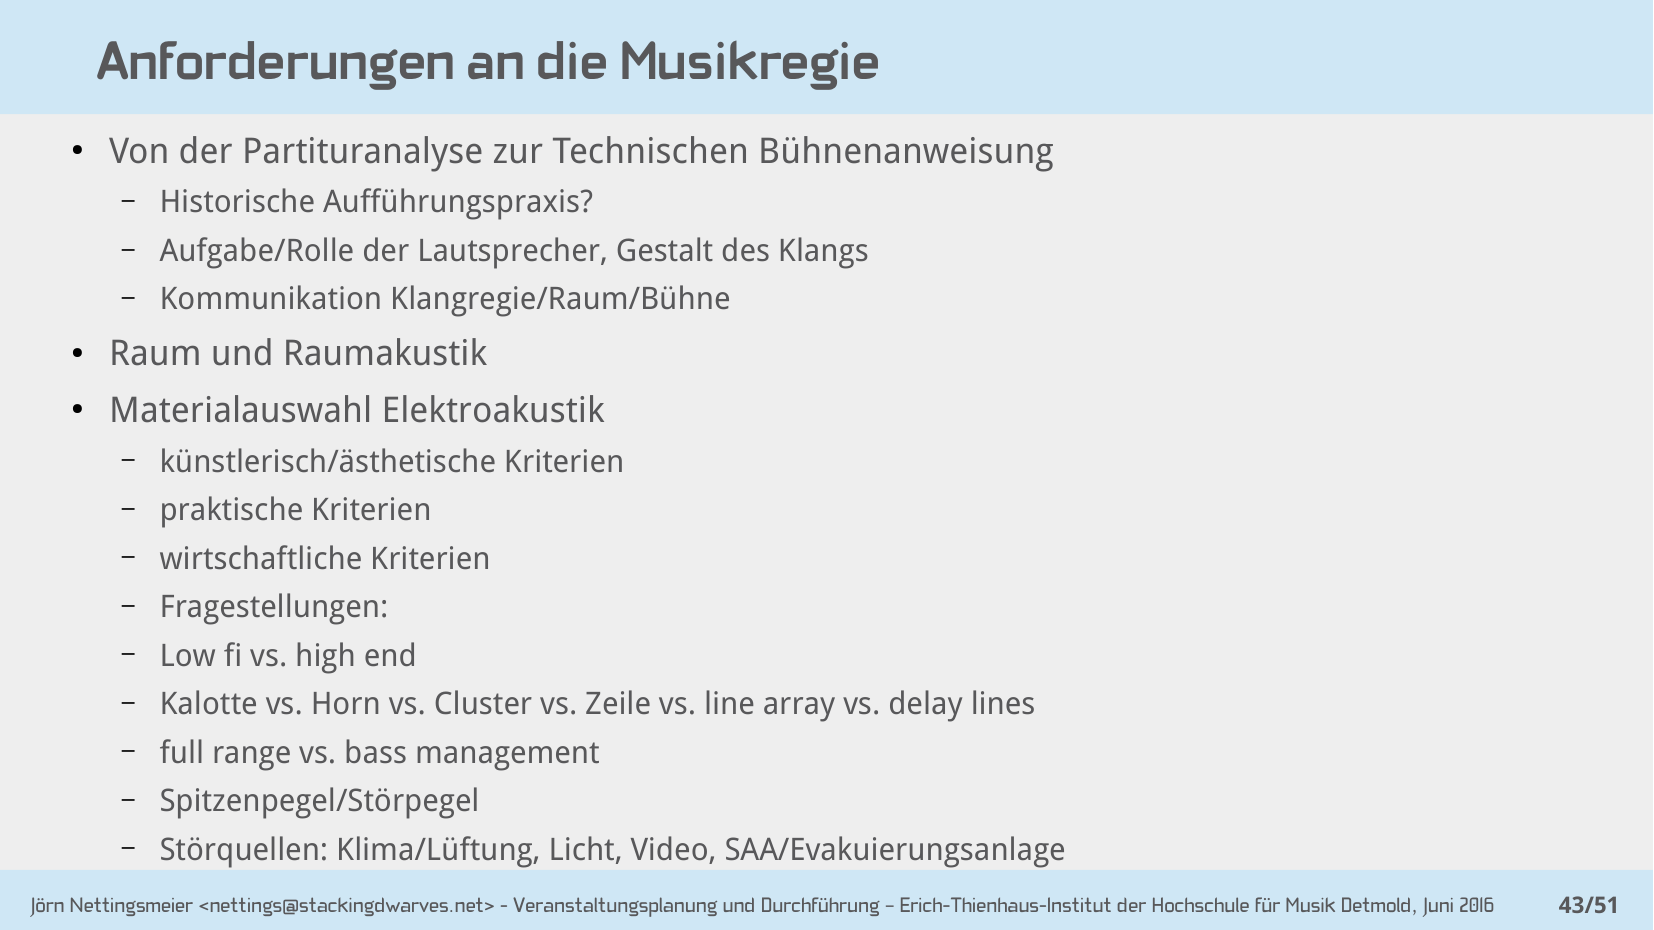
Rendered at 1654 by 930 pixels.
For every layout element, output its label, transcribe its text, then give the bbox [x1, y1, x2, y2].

title Anforderungen an die Musikregie [97, 0, 1537, 130]
list Von der Partituranalyse zur Technischen Bühnenanweisung Historische Aufführungspraxis? Aufgabe/Rolle der Lautsprecher, Gestalt des Klangs Kommunikation Klangregie/Raum/Bühne Raum und Raumakustik Materialauswahl Elektroakustik künstlerisch/ästhetische Kriterien praktische Kriterien wirtschaftliche Kriterien Fragestellungen: Low fi vs. high end Kalotte vs. Horn vs. Cluster vs. Zeile vs. line array vs. delay lines full range vs. bass management Spitzenpegel/Störpegel Störquellen: Klima/Lüftung, Licht, Video, SAA/Evakuierungsanlage [58, 130, 1576, 870]
